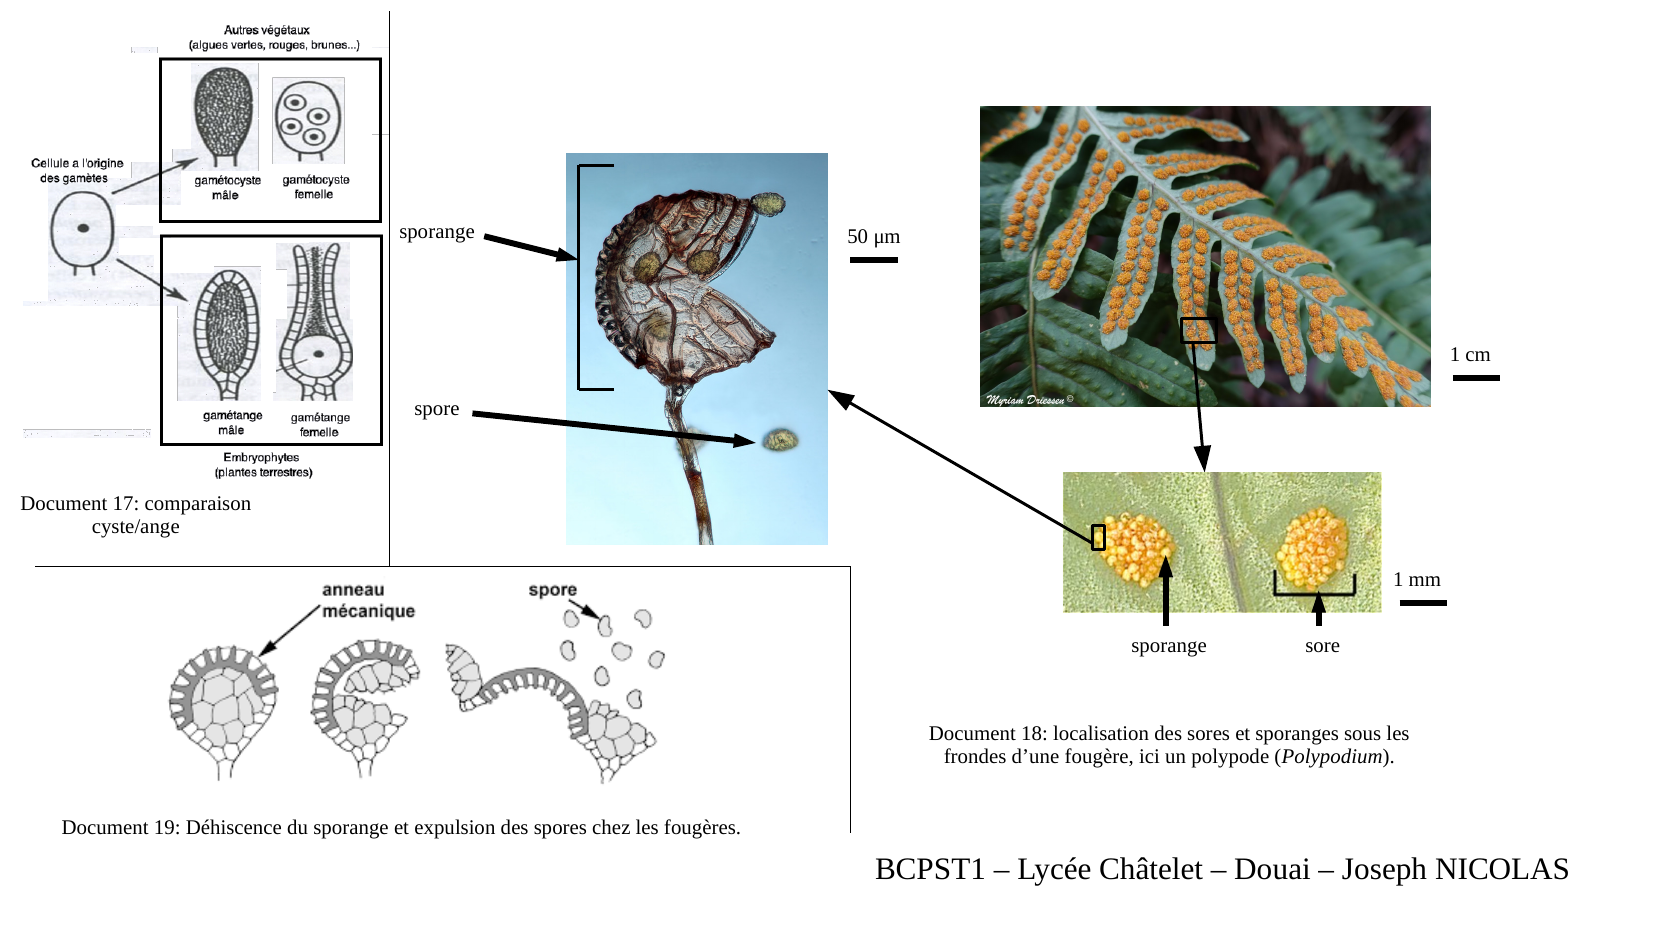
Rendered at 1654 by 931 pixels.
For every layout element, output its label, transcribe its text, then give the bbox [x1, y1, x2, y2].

picture [1062, 472, 1382, 613]
text_box sporange [1098, 601, 1241, 689]
picture [23, 23, 389, 481]
text_box sore [1251, 601, 1394, 689]
text_box 50 μm [838, 225, 910, 249]
text_box BCPST1 – Lycée Châtelet – Douai – Joseph NICOLAS [637, 832, 1571, 905]
text_box sporange [390, 188, 508, 275]
picture [980, 106, 1431, 407]
picture [566, 153, 828, 545]
text_box 1 mm [1381, 568, 1453, 592]
text_box spore [390, 365, 508, 452]
text_box Document 19: Déhiscence du sporange et expulsion des spores chez les fougères. [47, 782, 756, 875]
picture [1094, 527, 1103, 548]
text_box Document 18: localisation des sores et sporanges sous les frondes d’une fougère, ici un polypode (Polypodium). [897, 687, 1441, 780]
text_box Document 17: comparaison cyste/ange [11, 480, 260, 550]
text_box 1 cm [1435, 343, 1506, 367]
picture [165, 576, 677, 804]
picture [1183, 320, 1215, 341]
